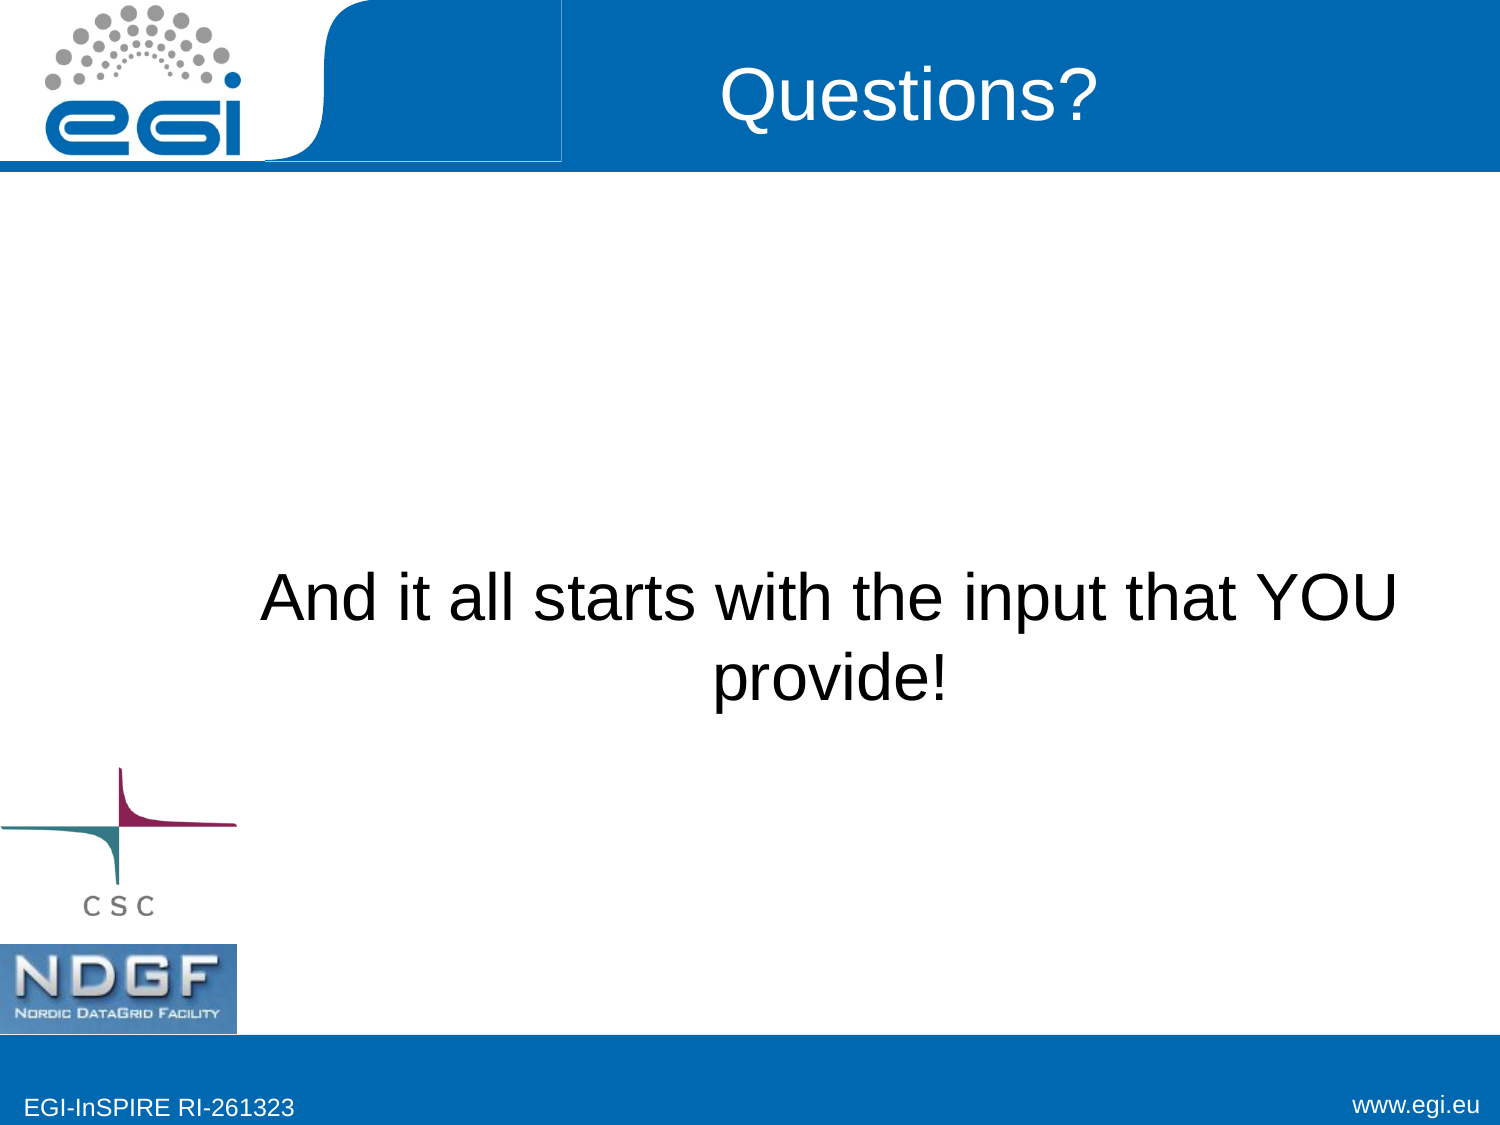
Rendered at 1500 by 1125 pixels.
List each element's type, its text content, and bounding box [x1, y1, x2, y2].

subtitle And it all starts with the input that YOU provide! [236, 262, 1426, 1006]
picture [0, 767, 236, 916]
picture [0, 0, 265, 161]
title Questions? [348, 0, 1471, 208]
picture [0, 944, 237, 1034]
